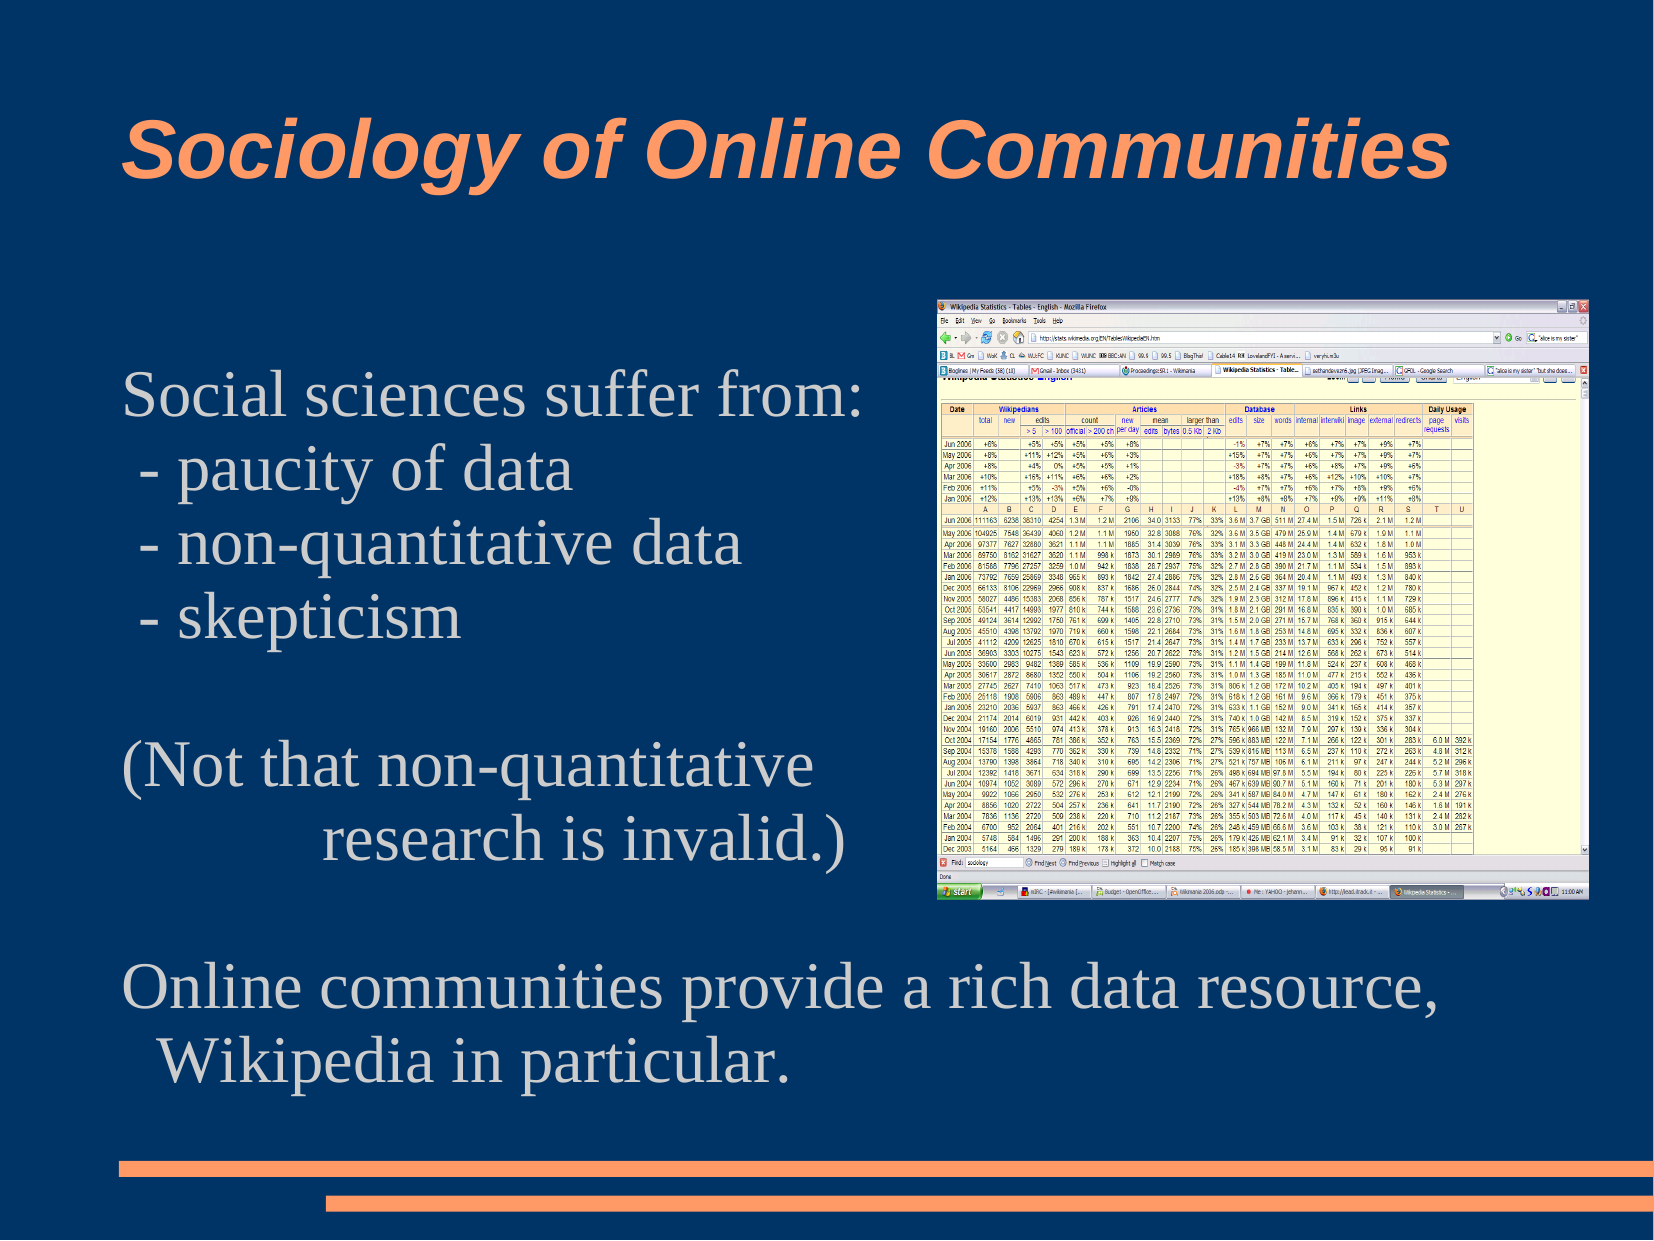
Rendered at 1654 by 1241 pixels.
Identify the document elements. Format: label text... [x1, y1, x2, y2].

title Sociology of Online Communities [121, 46, 1534, 254]
subtitle Social sciences suffer from: - paucity of data - non-quantitative data - skepticism (Not that non-quantitative research is invalid.) Online communities provide a rich data resource, Wikipedia in particular. [121, 322, 1561, 1133]
picture [937, 299, 1589, 901]
